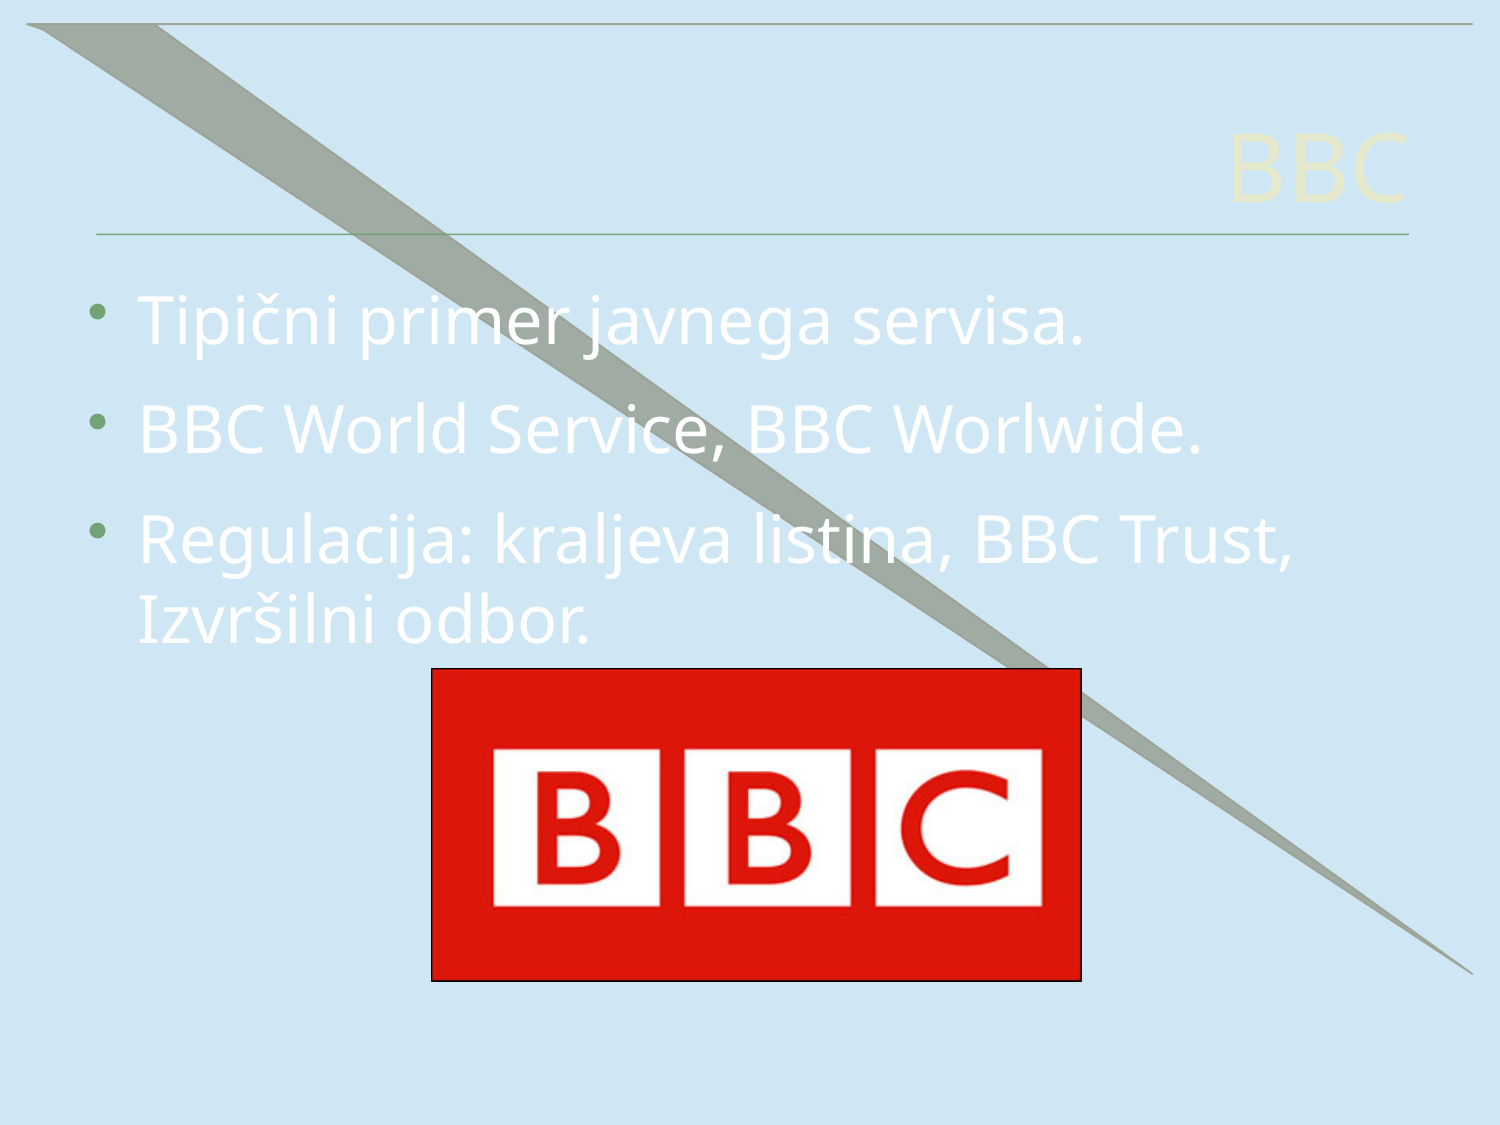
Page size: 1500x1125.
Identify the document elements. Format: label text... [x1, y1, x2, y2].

list Tipični primer javnega servisa. BBC World Service, BBC Worlwide. Regulacija: kraljeva listina, BBC Trust, Izvršilni odbor. [75, 270, 1425, 1013]
picture [431, 668, 1082, 982]
title BBC [75, 41, 1425, 230]
